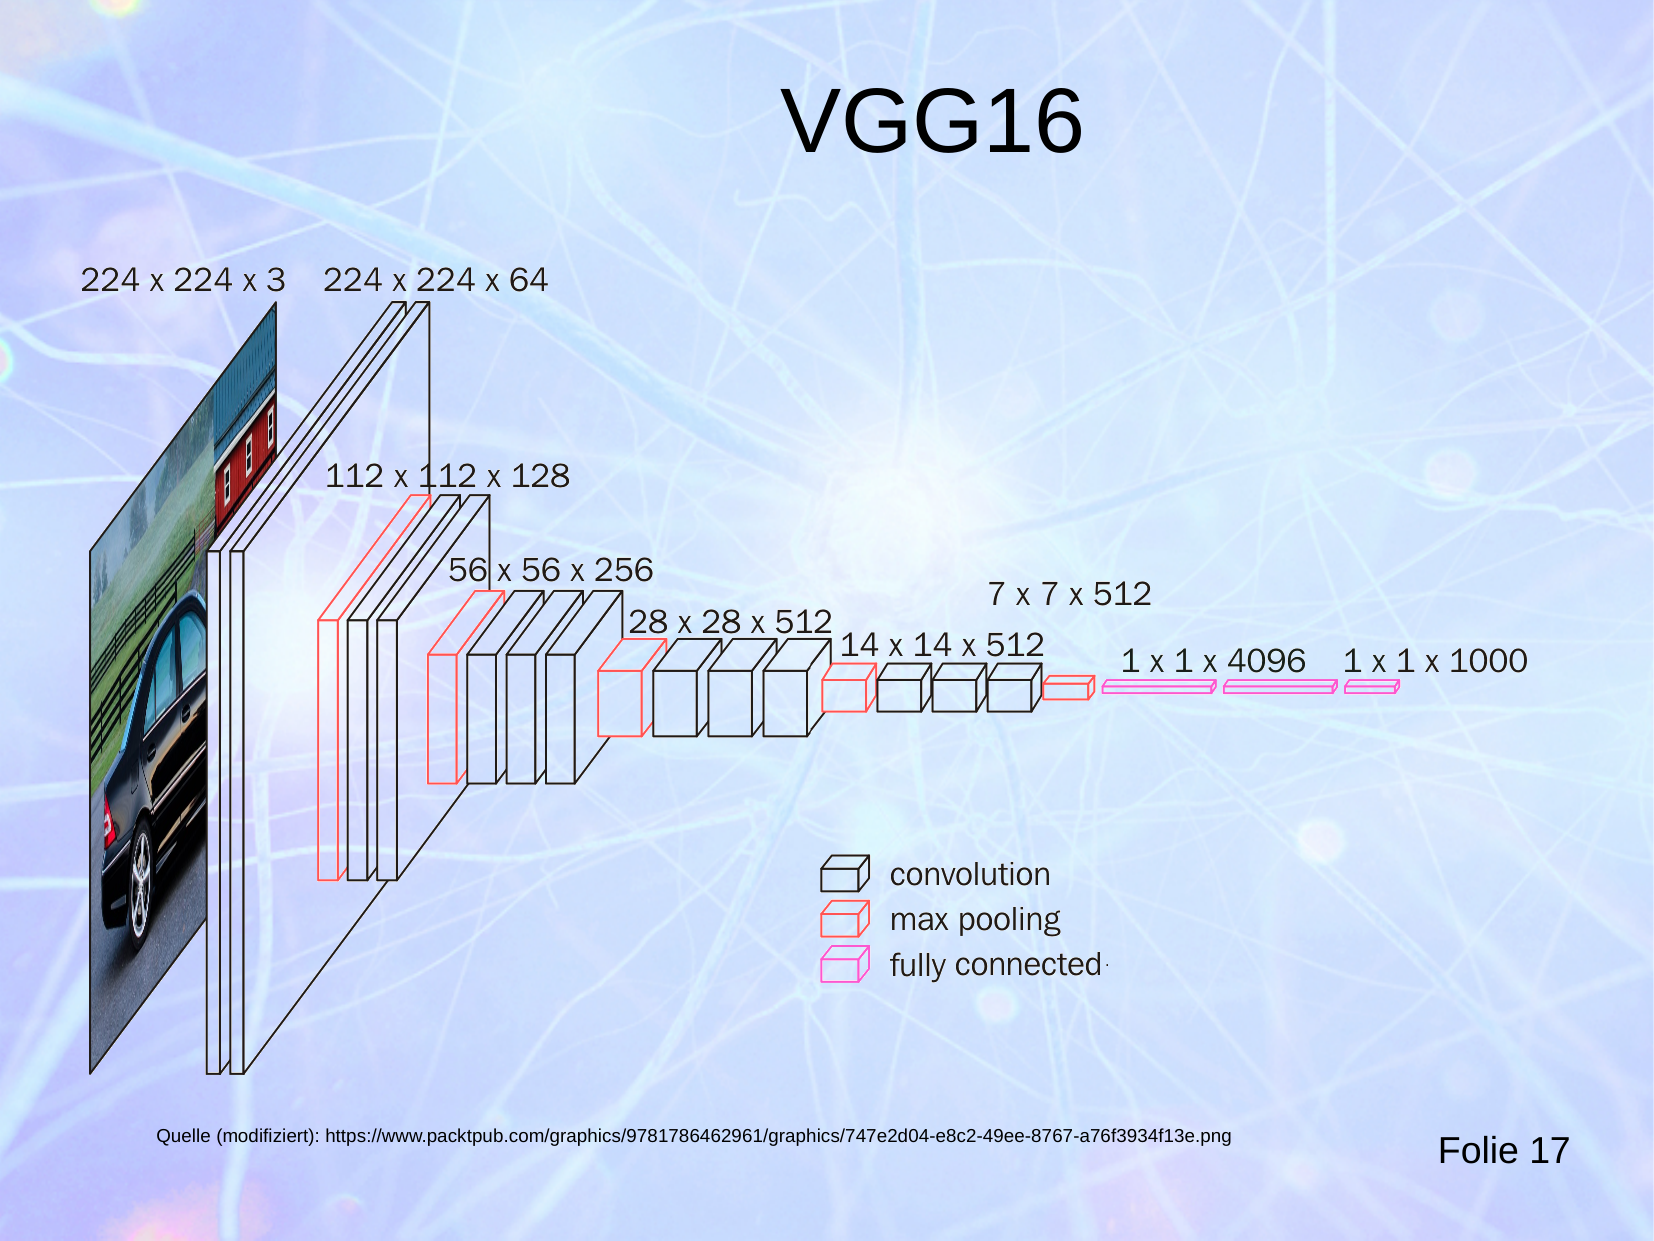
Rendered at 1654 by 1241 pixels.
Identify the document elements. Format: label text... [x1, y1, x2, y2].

title VGG16 [271, 17, 1595, 225]
picture [0, 0, 1654, 1241]
text_box Quelle (modifiziert): https://www.packtpub.com/graphics/9781786462961/graphics/747e2d04-e8c2-49ee-8767-a76f3934f13e.png [141, 1118, 1347, 1227]
